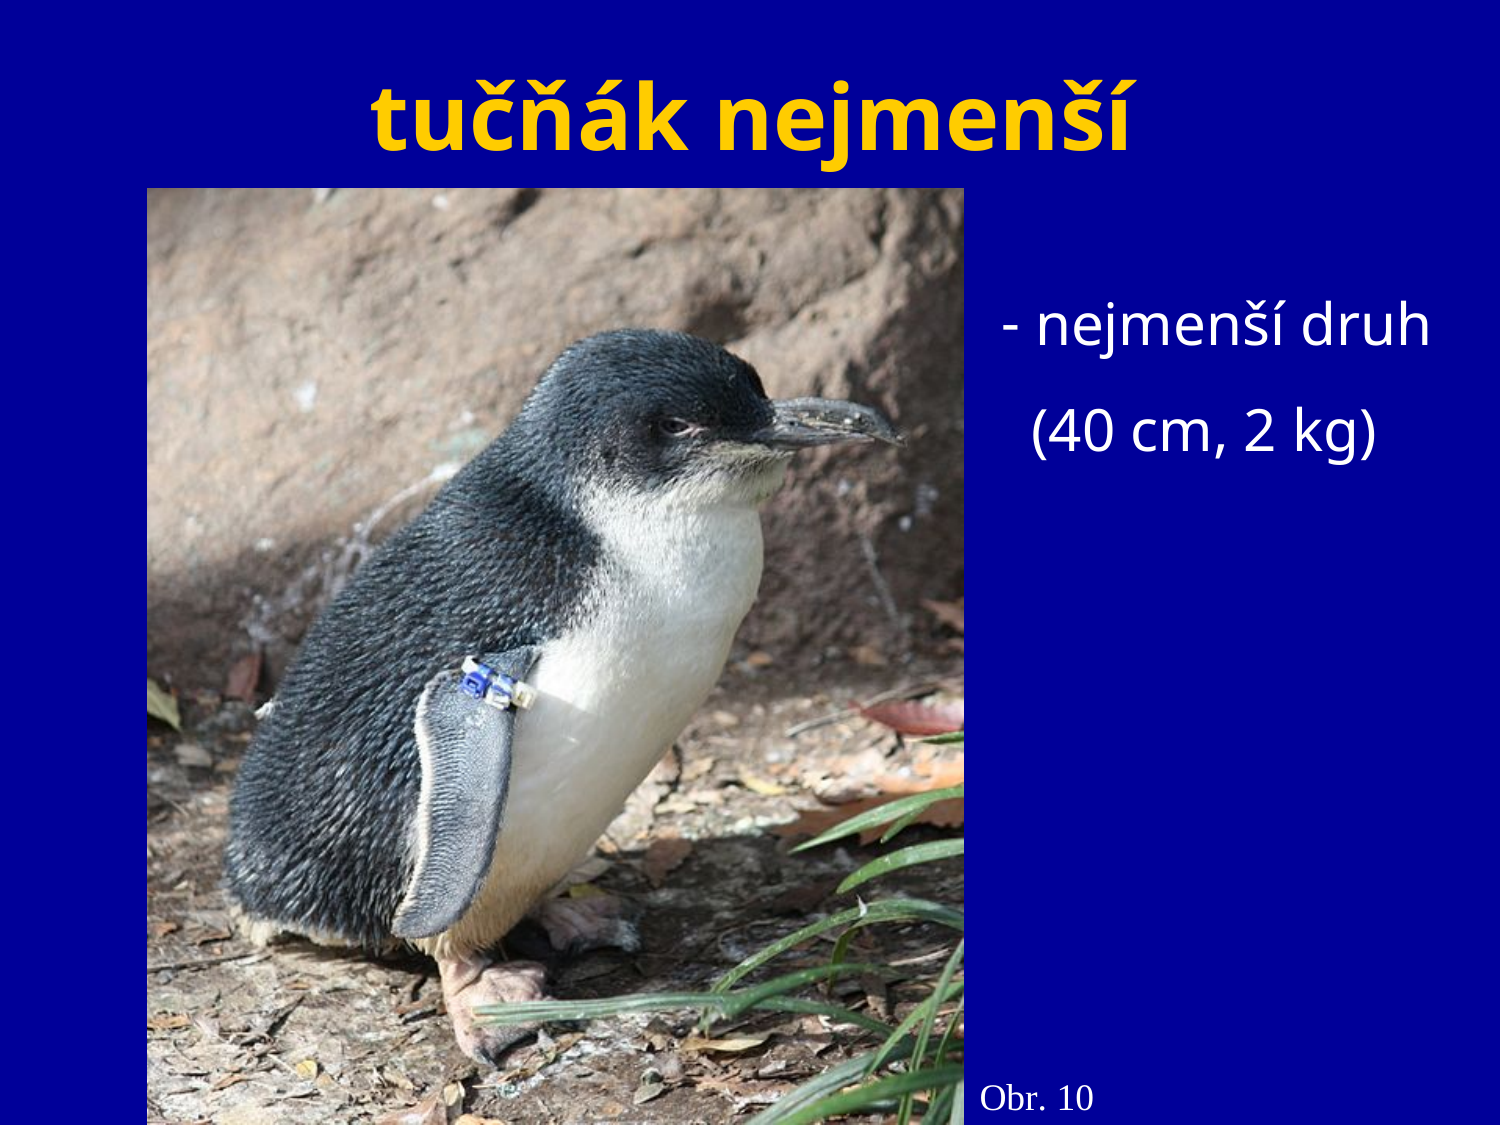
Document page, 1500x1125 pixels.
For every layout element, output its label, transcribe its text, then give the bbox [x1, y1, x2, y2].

text_box nejmenší druh (40 cm, 2 kg) [986, 278, 1471, 471]
picture [147, 188, 964, 1125]
text_box Obr. 10 [964, 1064, 1131, 1125]
title tučňák nejmenší [76, 0, 1427, 228]
